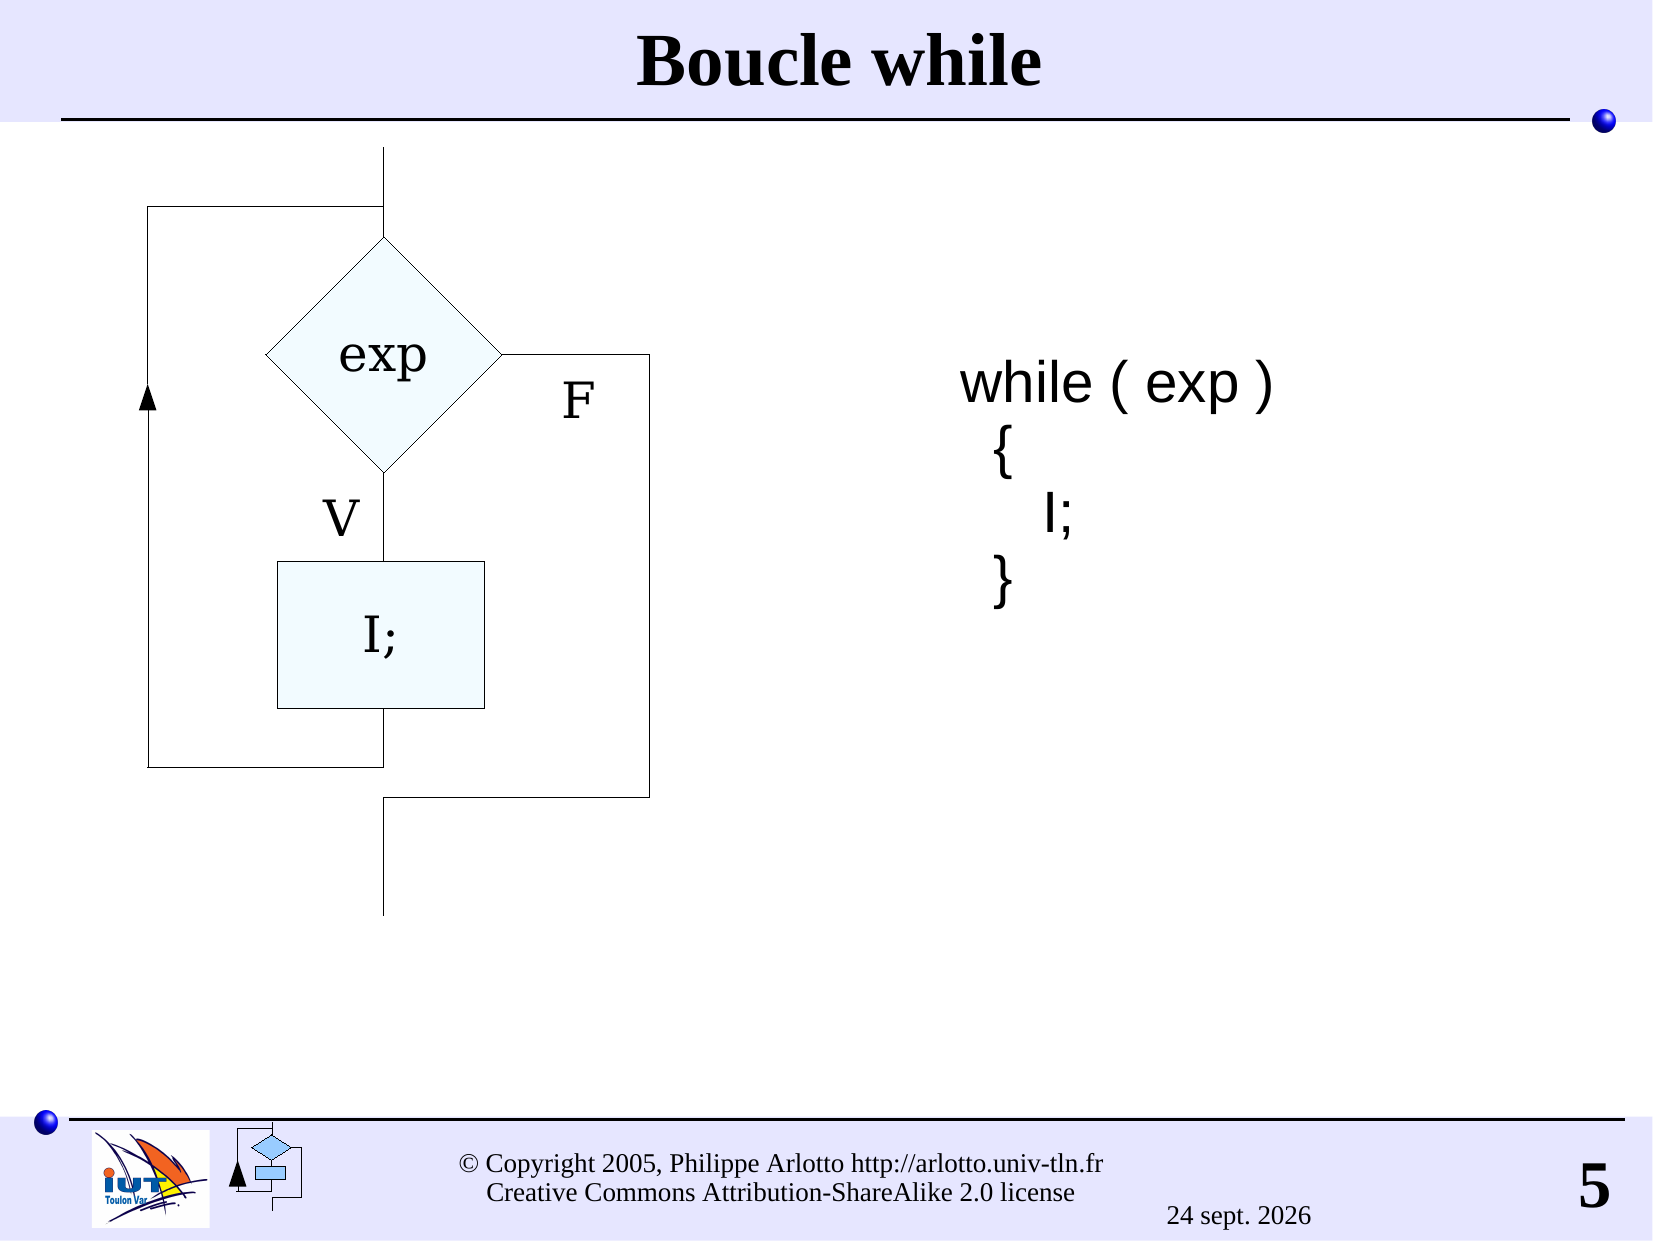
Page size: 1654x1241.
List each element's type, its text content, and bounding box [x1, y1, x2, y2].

text_box V [323, 490, 360, 549]
text_box exp [265, 236, 502, 473]
text_box F [561, 372, 596, 431]
title Boucle while [95, 14, 1585, 107]
text_box while ( exp ) { I; } [944, 349, 1277, 739]
text_box I; [277, 561, 485, 709]
